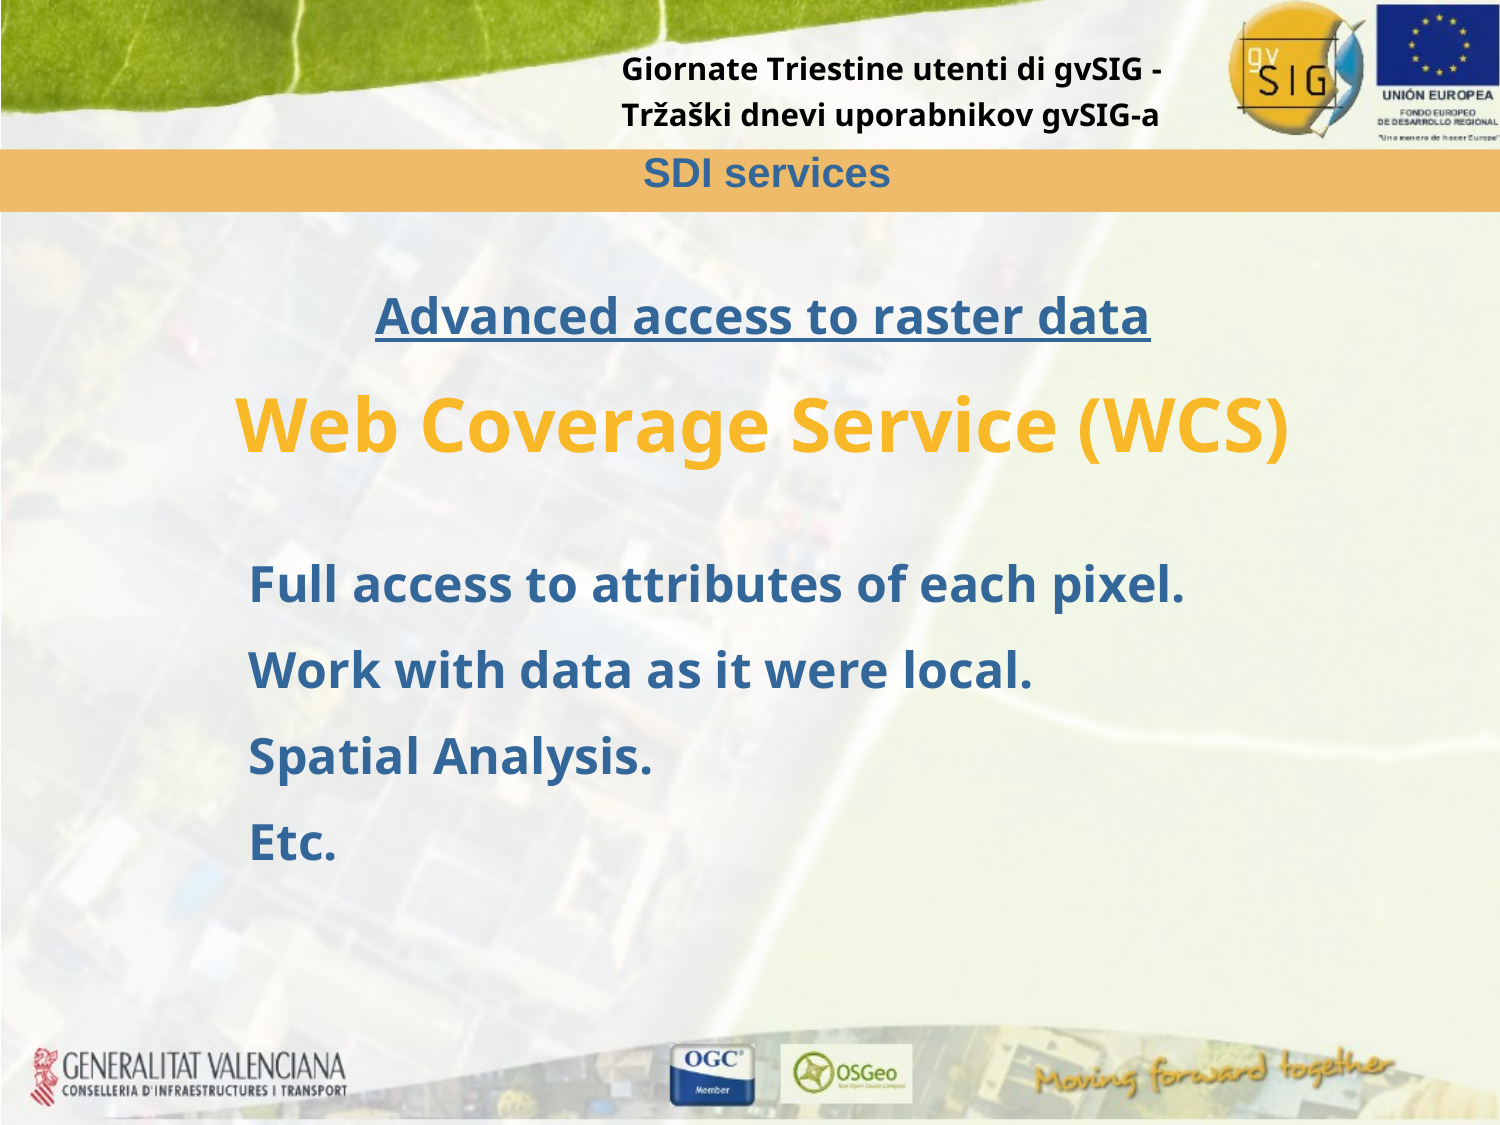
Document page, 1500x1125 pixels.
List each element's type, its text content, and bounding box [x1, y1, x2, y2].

text_box Advanced access to raster data Web Coverage Service (WCS) Full access to attributes of each pixel. Work with data as it were local. Spatial Analysis. Etc. [220, 241, 1383, 1008]
picture [1, 212, 1500, 1125]
text_box SDI services [145, 152, 1389, 208]
picture [1, 0, 1500, 149]
